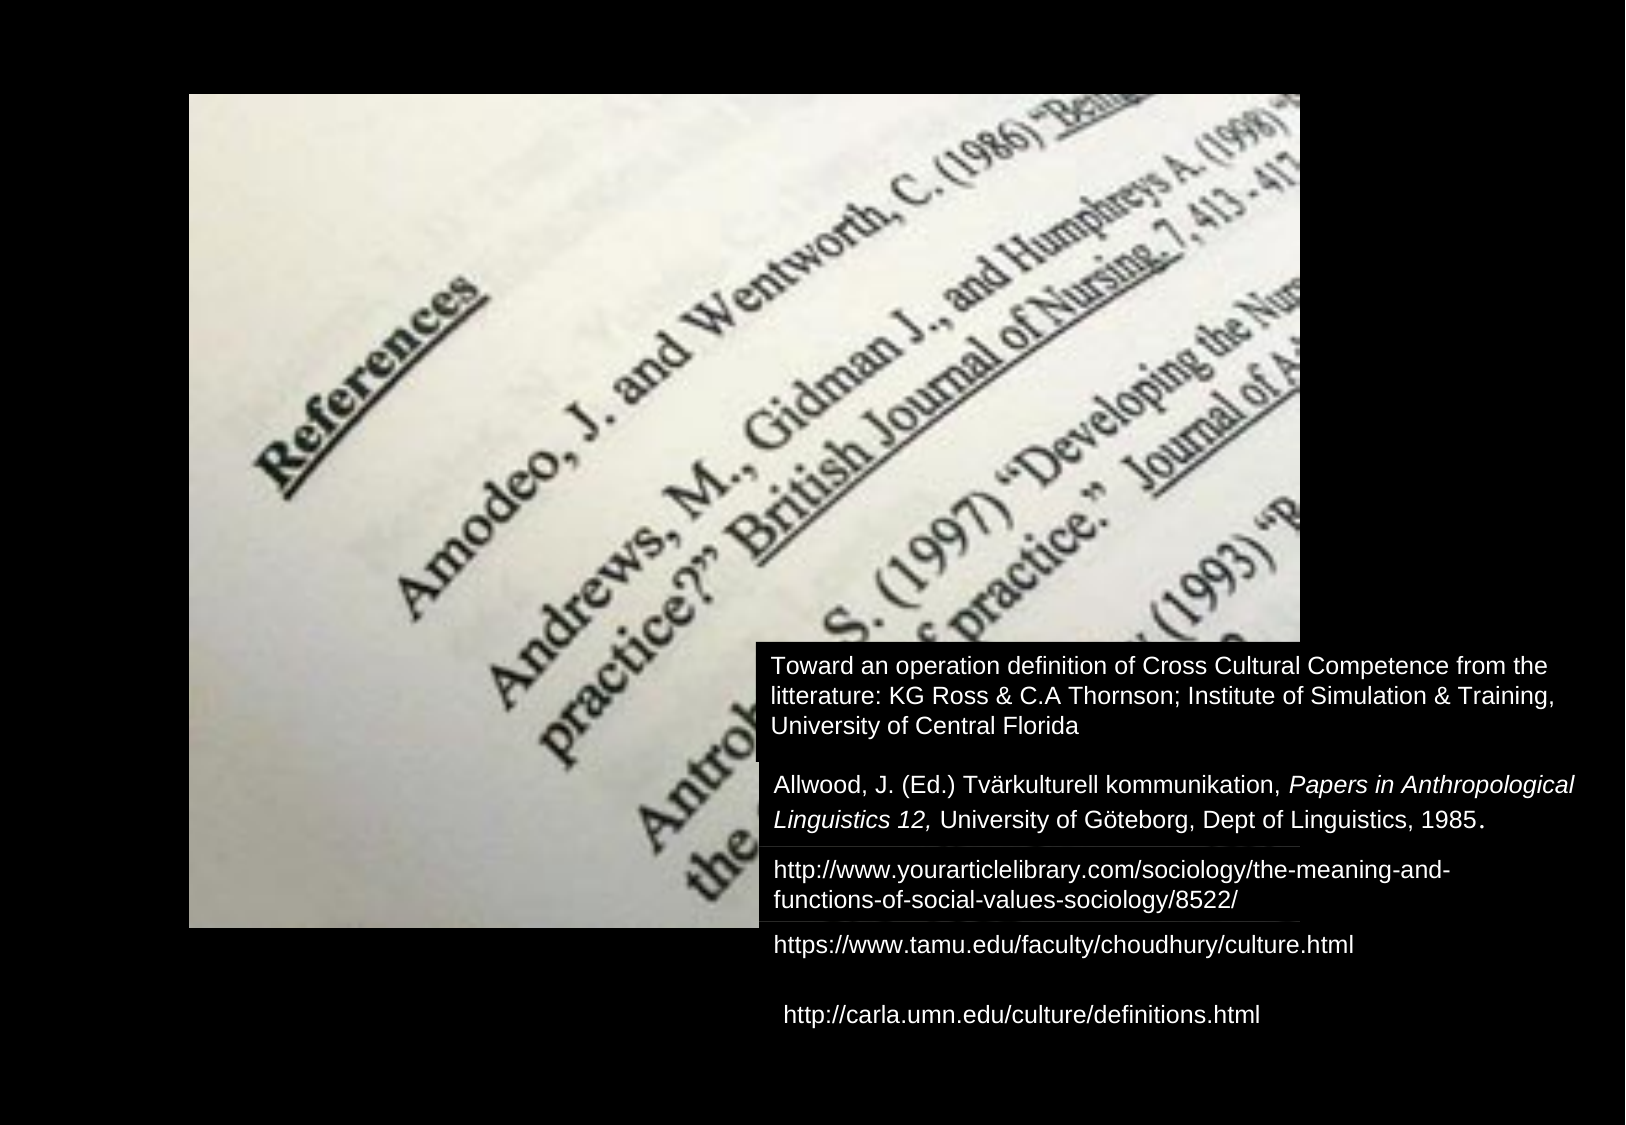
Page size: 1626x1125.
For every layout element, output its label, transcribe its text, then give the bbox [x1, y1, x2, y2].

picture [189, 94, 1300, 928]
text_box http://carla.umn.edu/culture/definitions.html [768, 991, 1513, 1052]
text_box https://www.tamu.edu/faculty/choudhury/culture.html [759, 921, 1595, 981]
text_box Toward an operation definition of Cross Cultural Competence from the litterature: KG Ross & C.A Thornson; Institute of Simulation & Training, University of Central Florida [755, 641, 1607, 762]
text_box Allwood, J. (Ed.) Tvärkulturell kommunikation, Papers in Anthropological Linguistics 12, University of Göteborg, Dept of Linguistics, 1985. [759, 762, 1607, 847]
text_box http://www.yourarticlelibrary.com/sociology/the-meaning-and-functions-of-social-values-sociology/8522/ [759, 846, 1551, 921]
